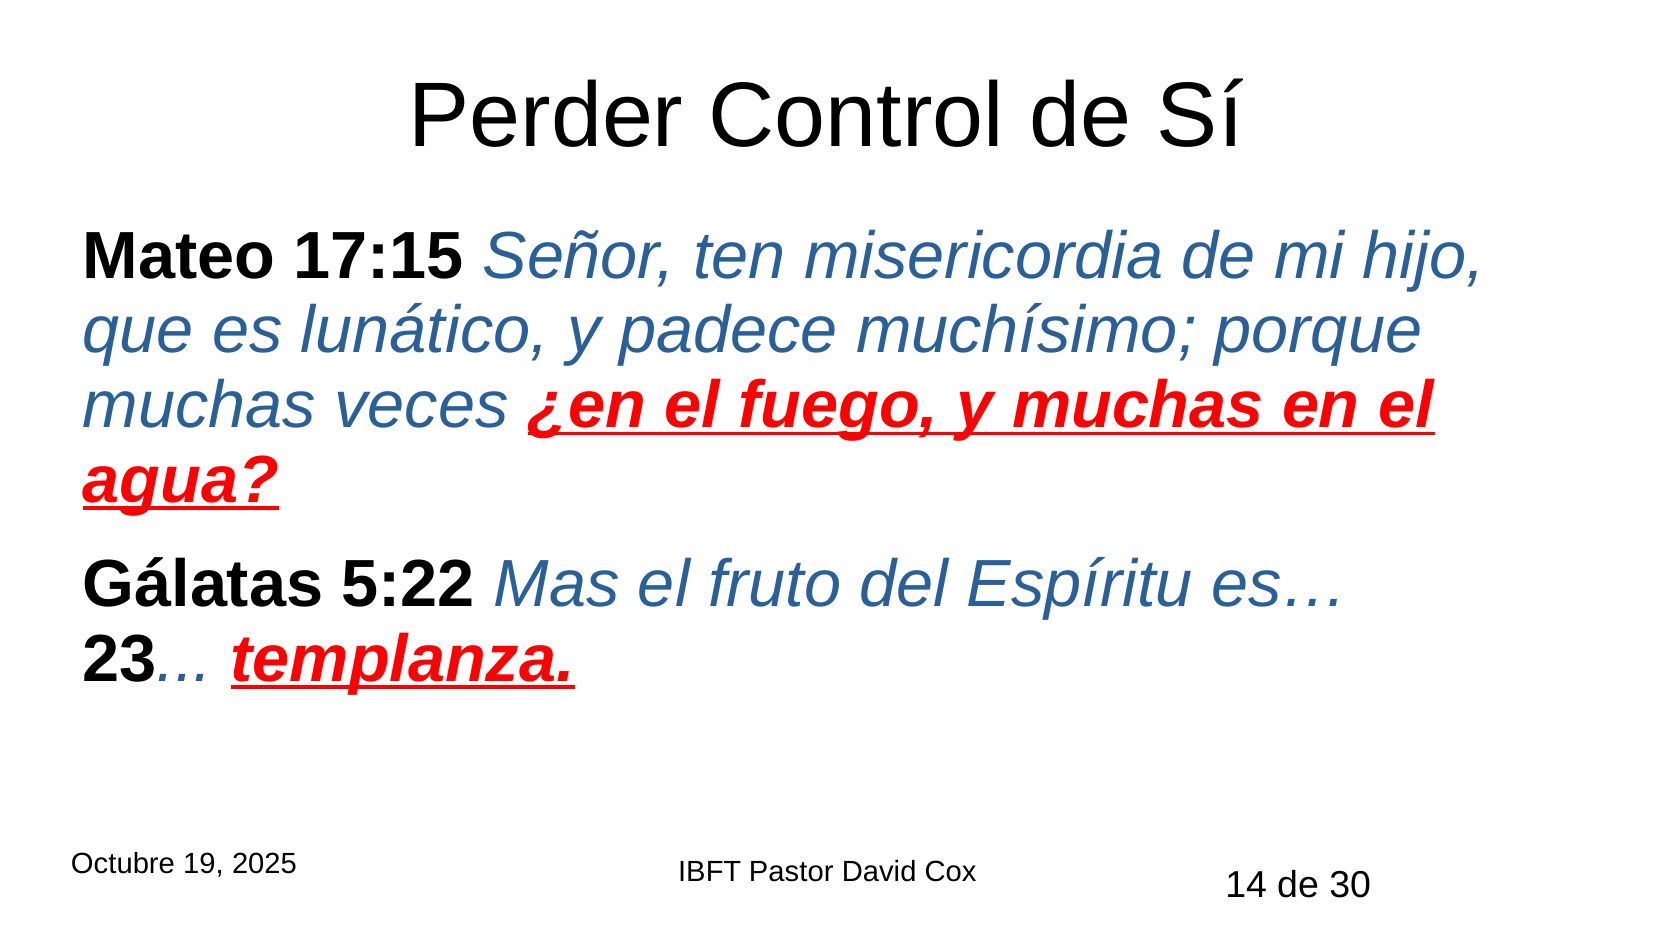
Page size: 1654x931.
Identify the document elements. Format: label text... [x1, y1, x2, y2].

list Mateo 17:15 Señor, ten misericordia de mi hijo, que es lunático, y padece muchísimo; porque muchas veces ¿en el fuego, y muchas en el agua? Gálatas 5:22 Mas el fruto del Espíritu es… 23... templanza. [82, 217, 1571, 758]
text_box Octubre 19, 2025 [56, 806, 451, 922]
text_box IBFT Pastor David Cox [565, 847, 1090, 912]
title Perder Control de Sí [82, 37, 1571, 193]
text_box <number> de 30 [1210, 856, 1418, 931]
